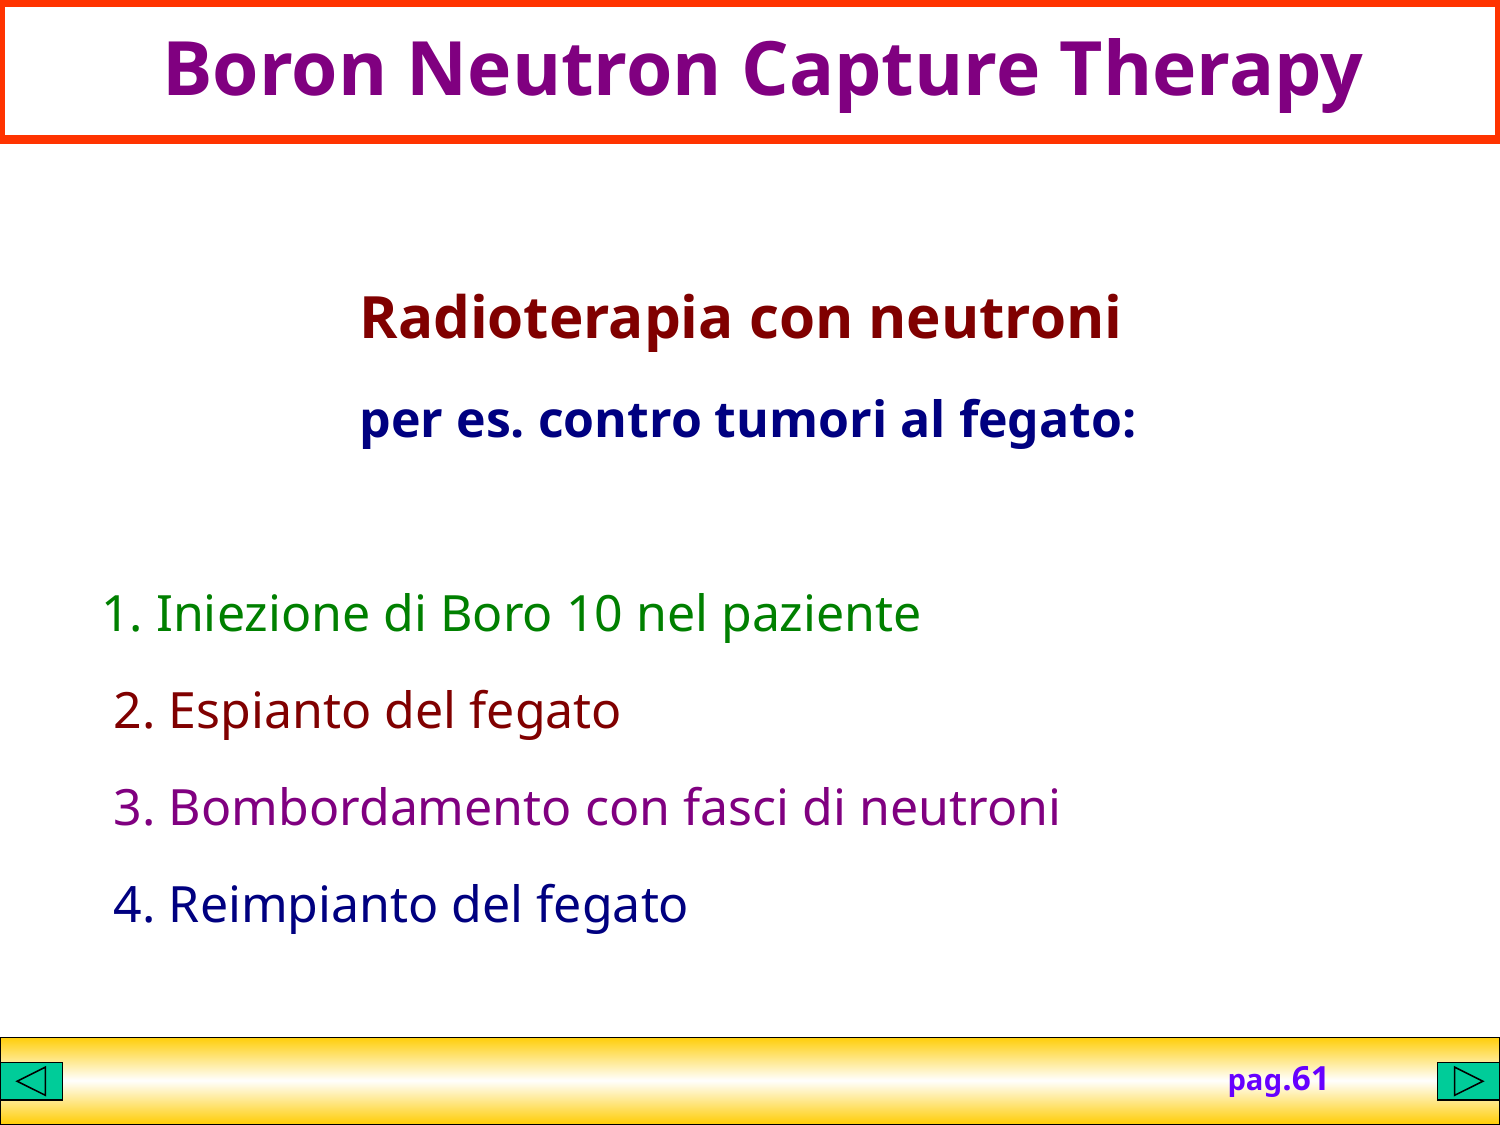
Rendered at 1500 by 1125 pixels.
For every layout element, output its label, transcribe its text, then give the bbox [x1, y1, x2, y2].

title Boron Neutron Capture Therapy [0, 2, 1500, 140]
text_box Radioterapia con neutroni per es. contro tumori al fegato: 1. Iniezione di Boro 10 nel paziente 2. Espianto del fegato 3. Bombordamento con fasci di neutroni 4. Reimpianto del fegato [75, 176, 1422, 947]
